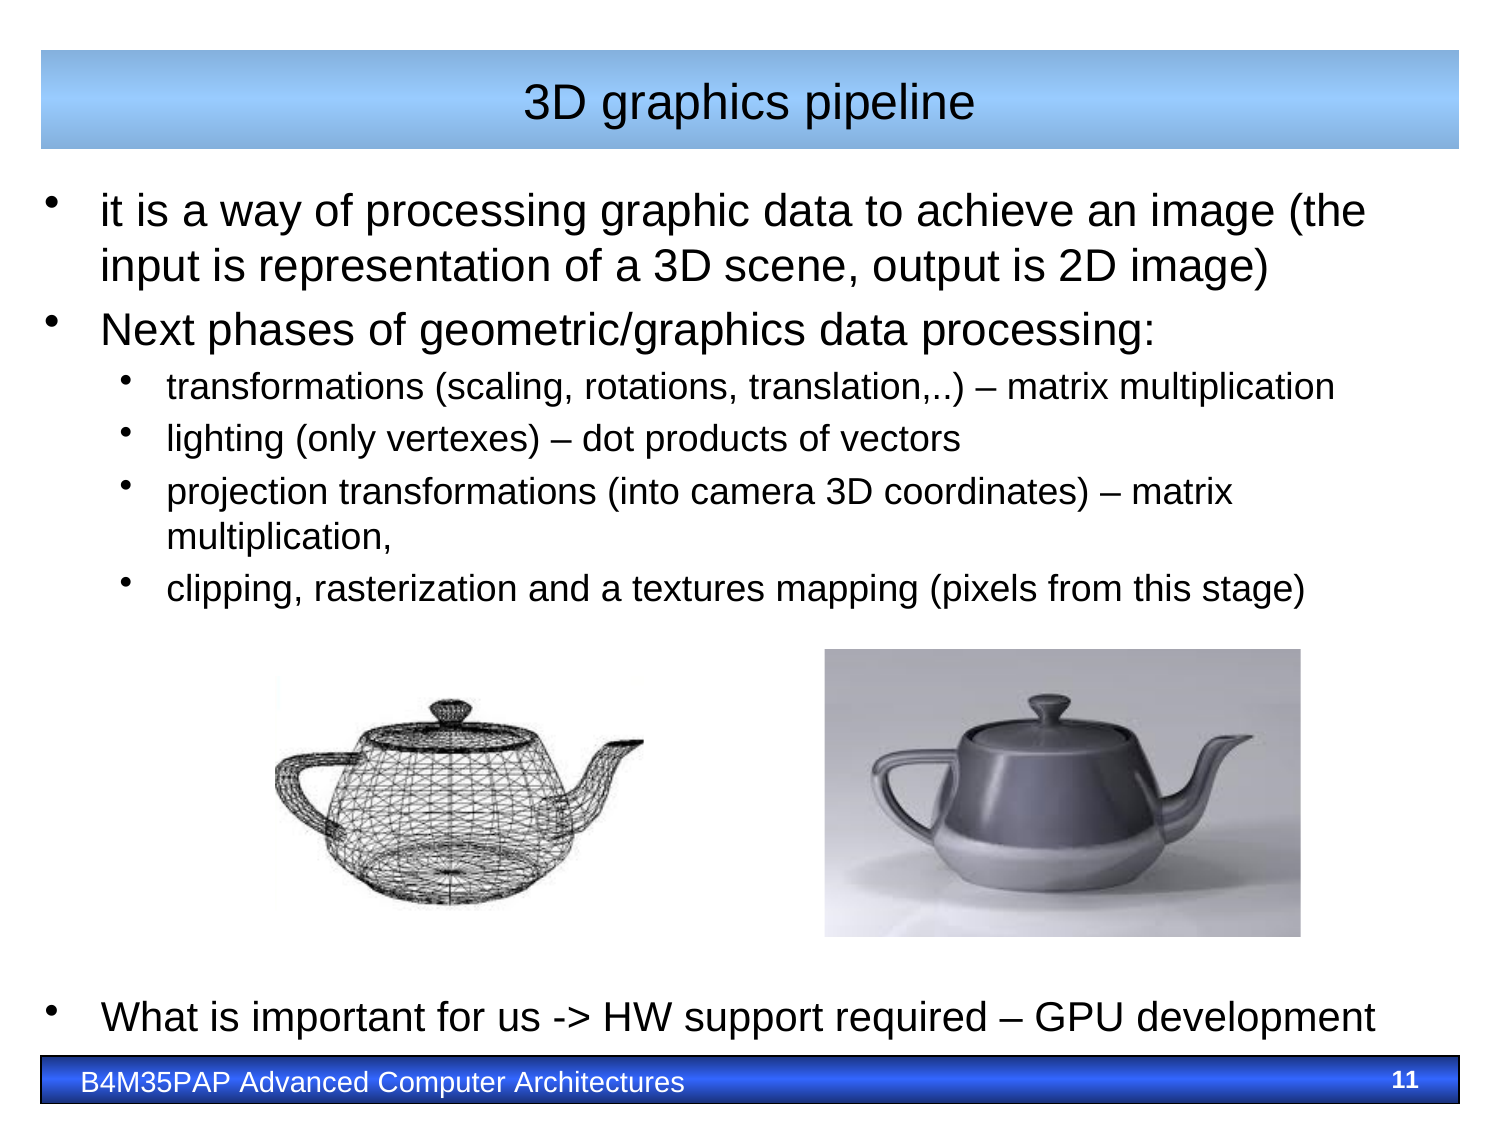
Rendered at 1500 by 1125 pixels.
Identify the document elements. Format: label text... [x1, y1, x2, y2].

picture [275, 676, 644, 911]
title 3D graphics pipeline [41, 50, 1459, 149]
list it is a way of processing graphic data to achieve an image (the input is representation of a 3D scene, output is 2D image) Next phases of geometric/graphics data processing: transformations (scaling, rotations, translation,..) – matrix multiplication lighting (only vertexes) – dot products of vectors projection transformations (into camera 3D coordinates) – matrix multiplication, clipping, rasterization and a textures mapping (pixels from this stage) What is important for us -> HW support required – GPU development [29, 172, 1466, 1000]
picture [824, 649, 1301, 937]
